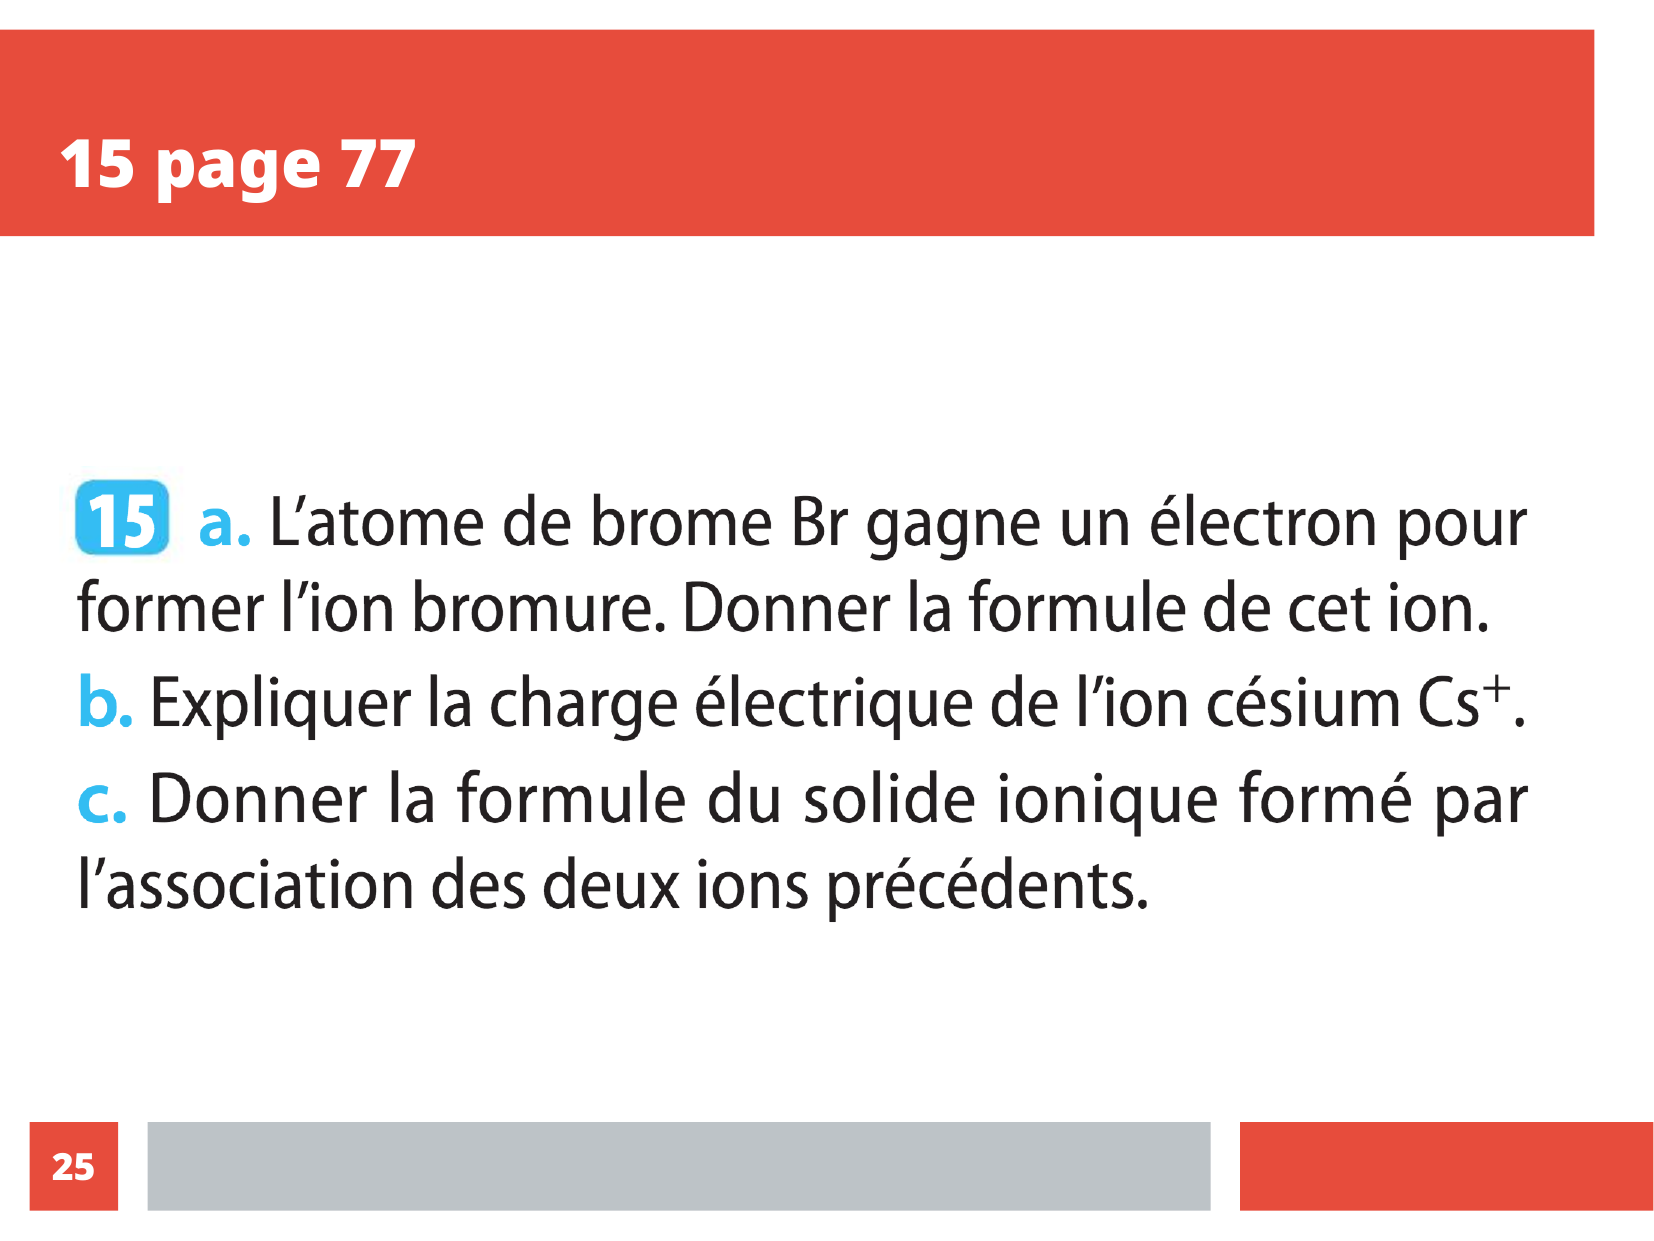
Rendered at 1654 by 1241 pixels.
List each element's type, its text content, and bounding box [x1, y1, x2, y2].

picture [59, 466, 1565, 952]
title 15 page 77 [59, 59, 1595, 207]
